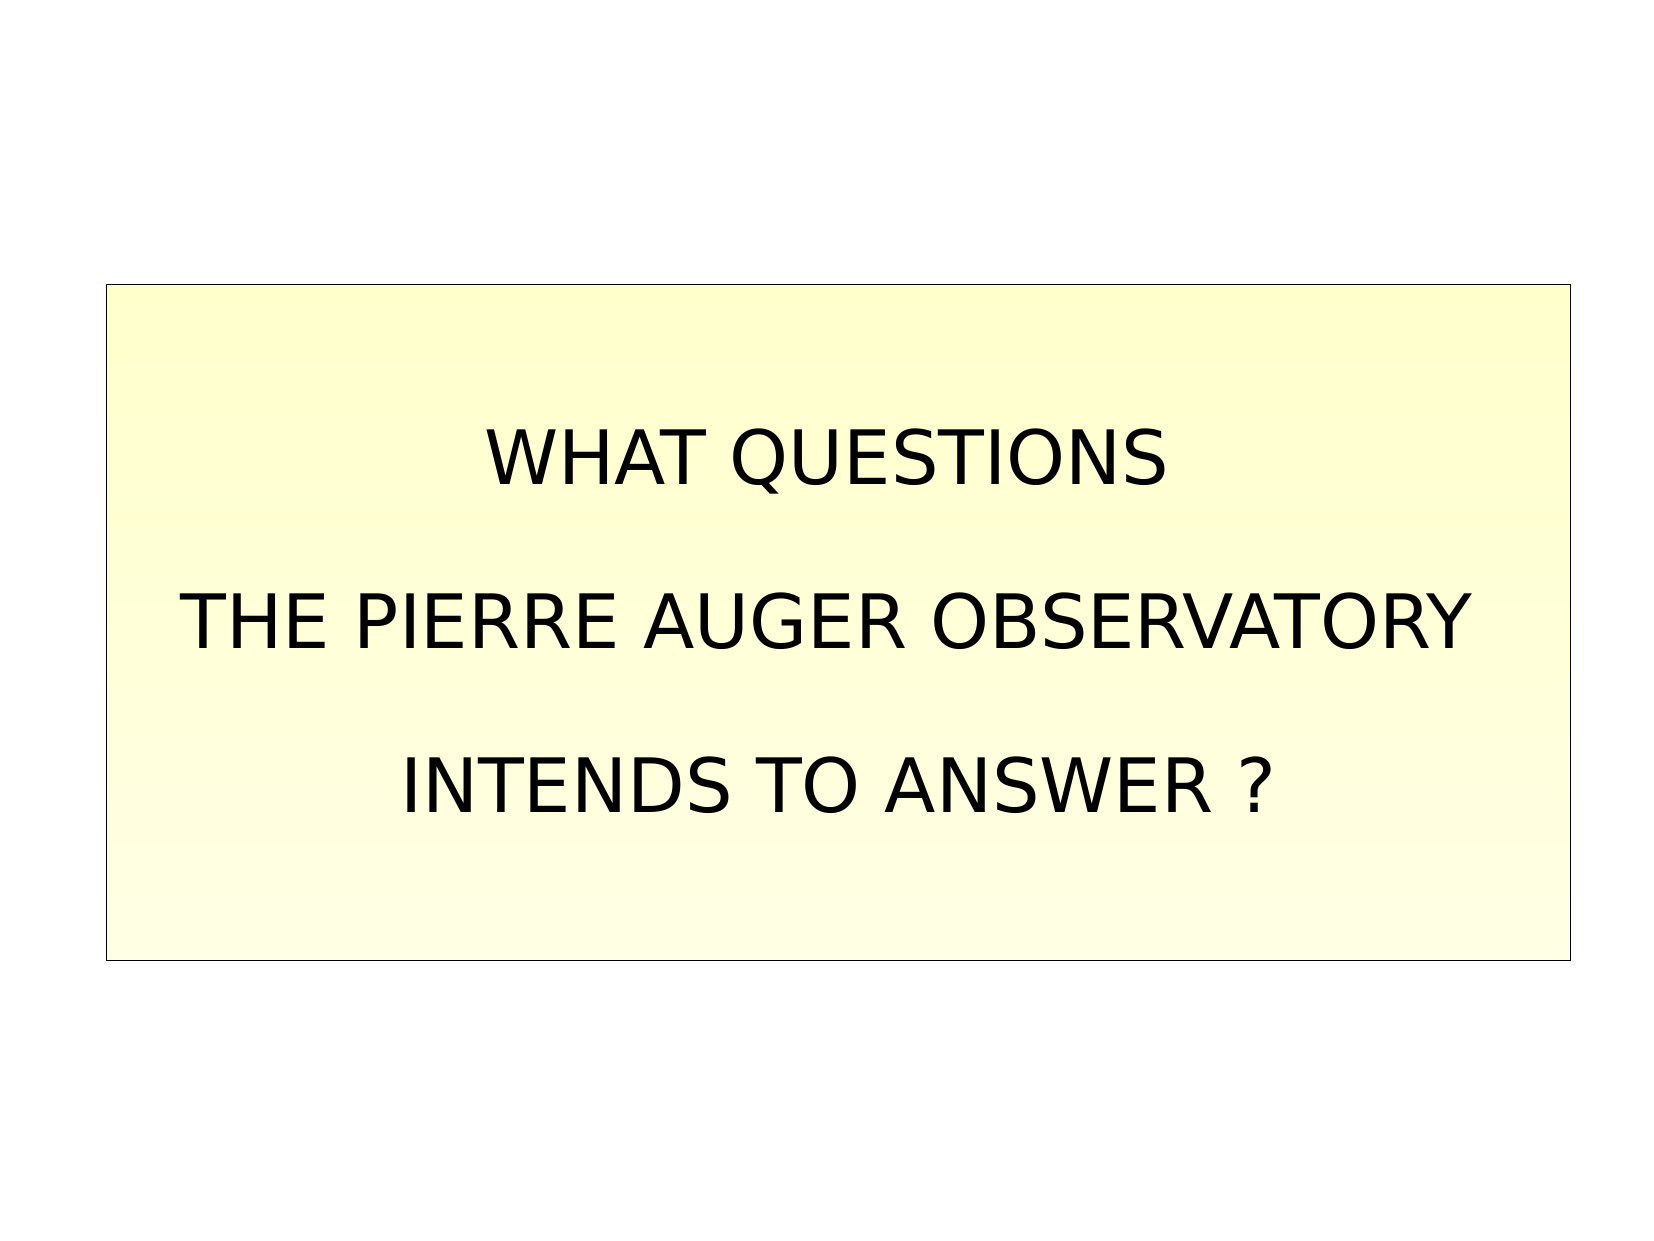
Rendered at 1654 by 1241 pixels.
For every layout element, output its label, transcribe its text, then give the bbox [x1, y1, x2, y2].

text_box WHAT QUESTIONS THE PIERRE AUGER OBSERVATORY INTENDS TO ANSWER ? [106, 284, 1571, 961]
